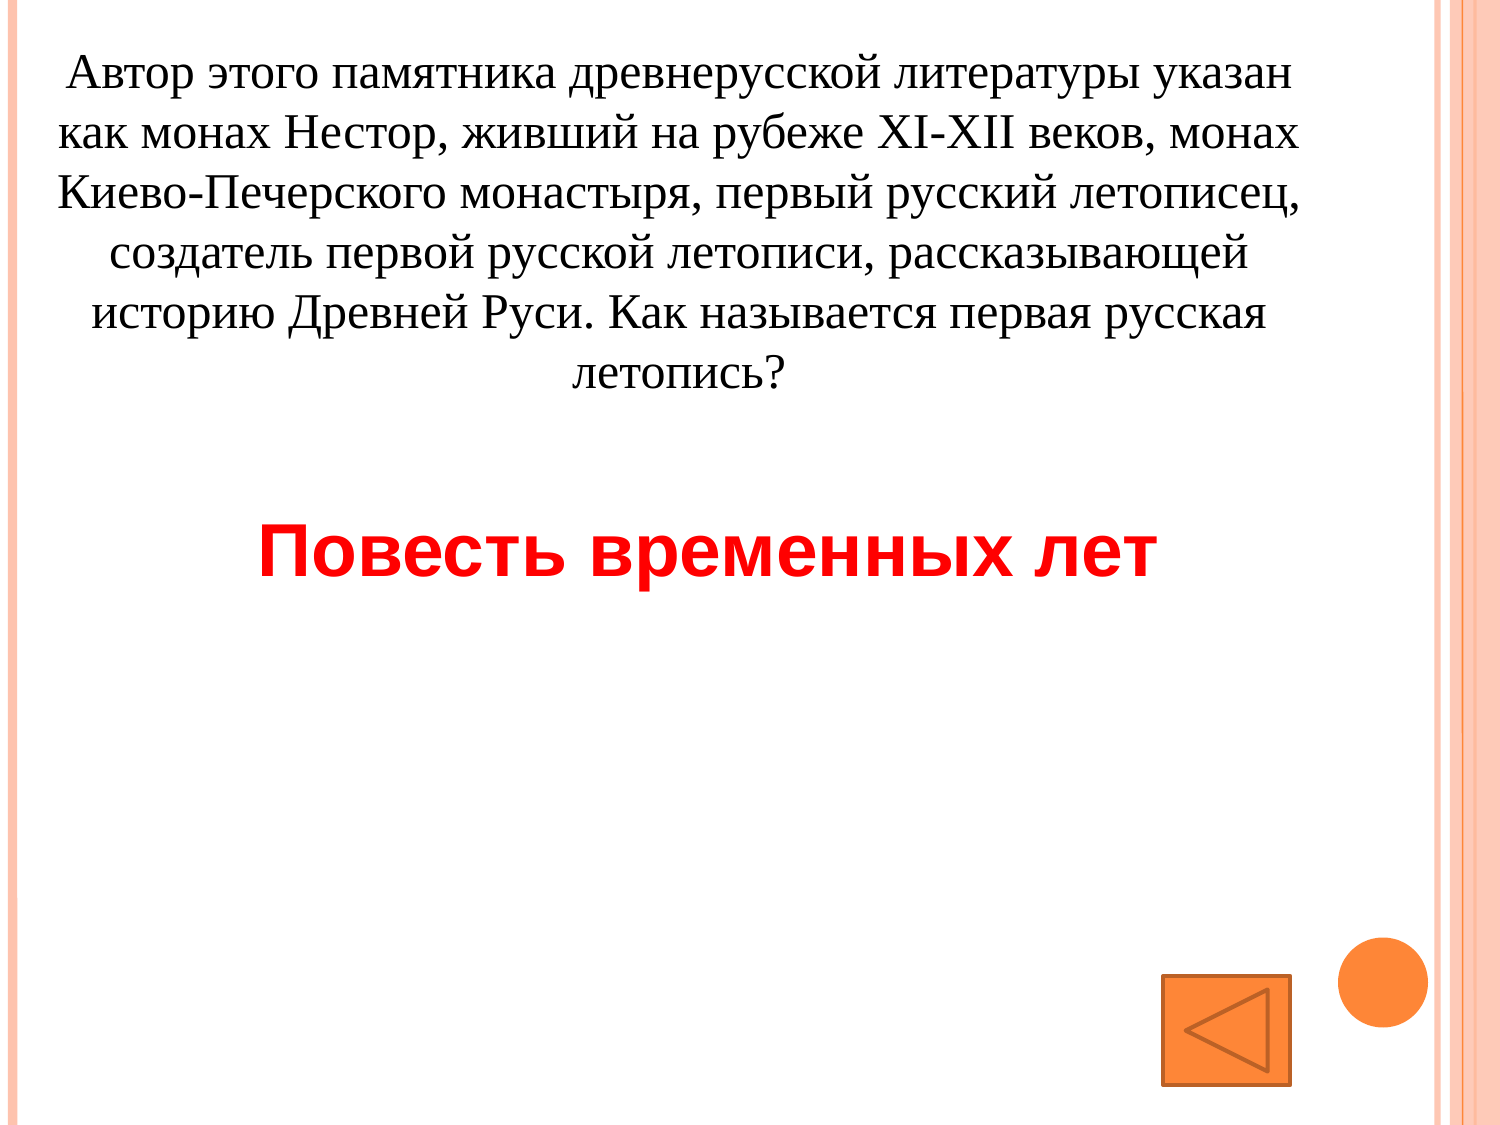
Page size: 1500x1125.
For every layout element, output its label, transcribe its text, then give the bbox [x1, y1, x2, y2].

text_box [1163, 975, 1291, 1086]
text_box Повесть временных лет [218, 494, 1199, 601]
text_box Автор этого памятника древнерусской литературы указан как монах Нестор, живший на рубеже XI-XII веков, монах Киево-Печерского монастыря, первый русский летописец, создатель первой русской летописи, рассказывающей историю Древней Руси. Как называется первая русская летопись? [29, 30, 1329, 495]
